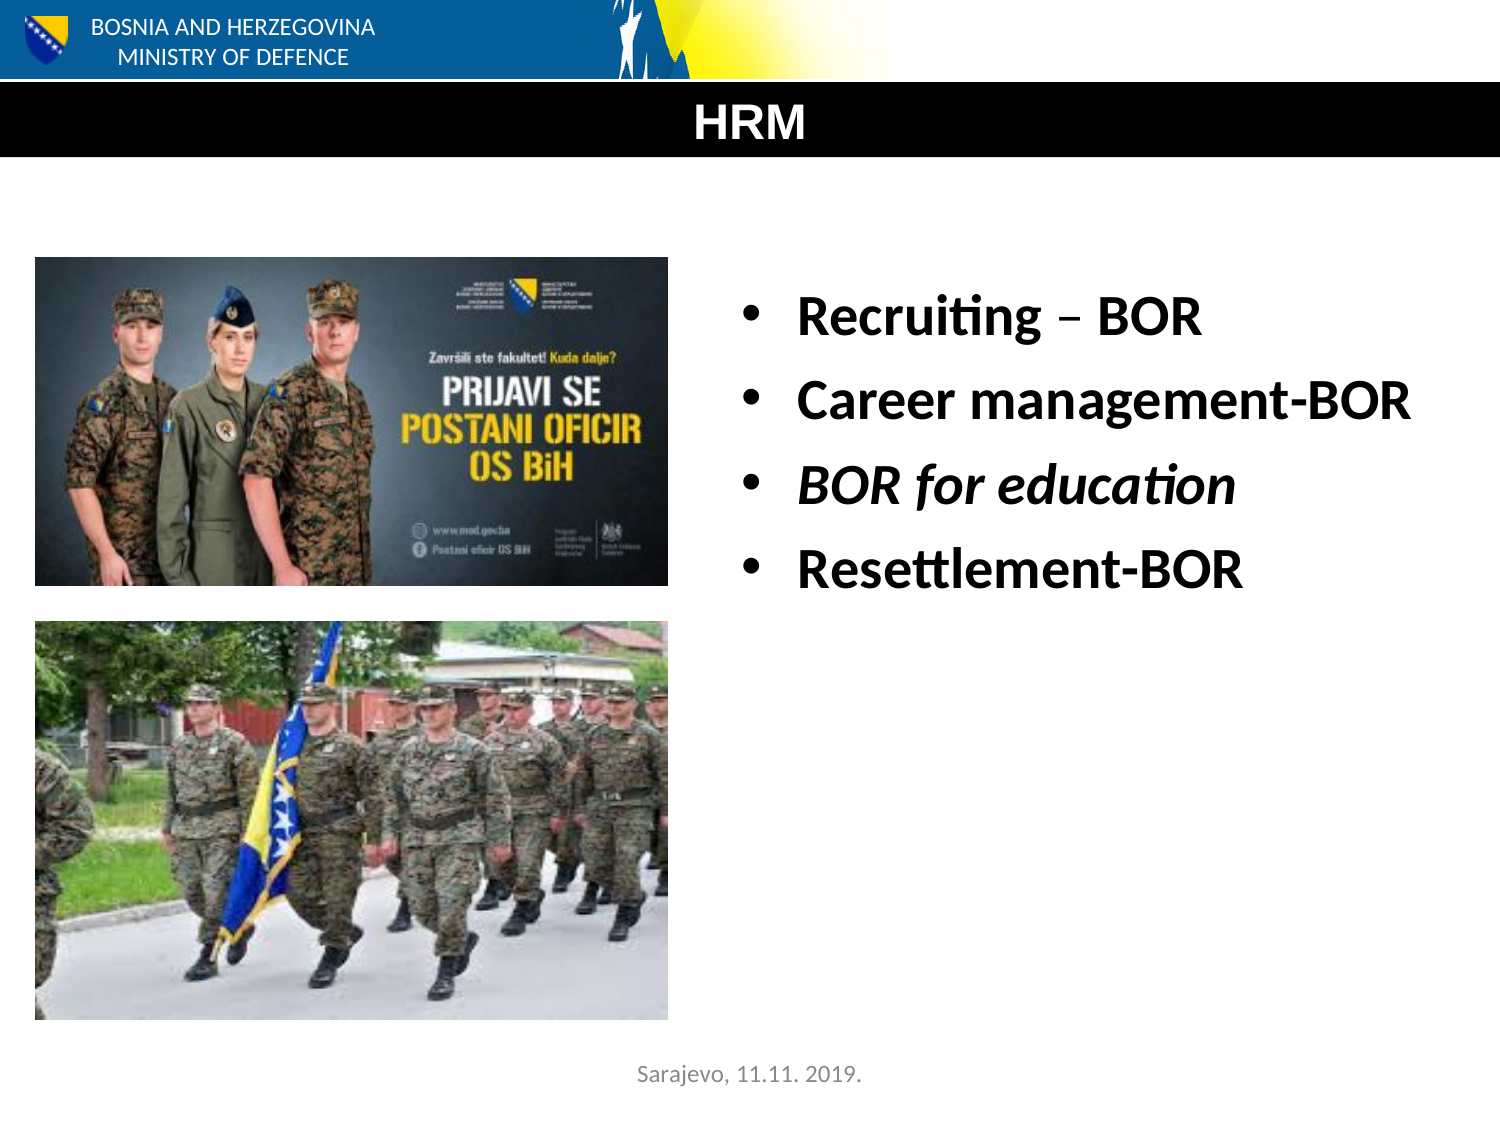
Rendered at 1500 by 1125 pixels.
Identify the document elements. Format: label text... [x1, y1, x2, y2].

picture [35, 621, 668, 1020]
text_box Sarajevo, 11.11. 2019. [512, 1042, 988, 1103]
picture [0, 0, 1500, 79]
list Recruiting – BOR Career management-BOR BOR for education Resettlement-BOR [726, 269, 1465, 844]
picture [35, 257, 668, 586]
title HRM [0, 82, 1500, 158]
